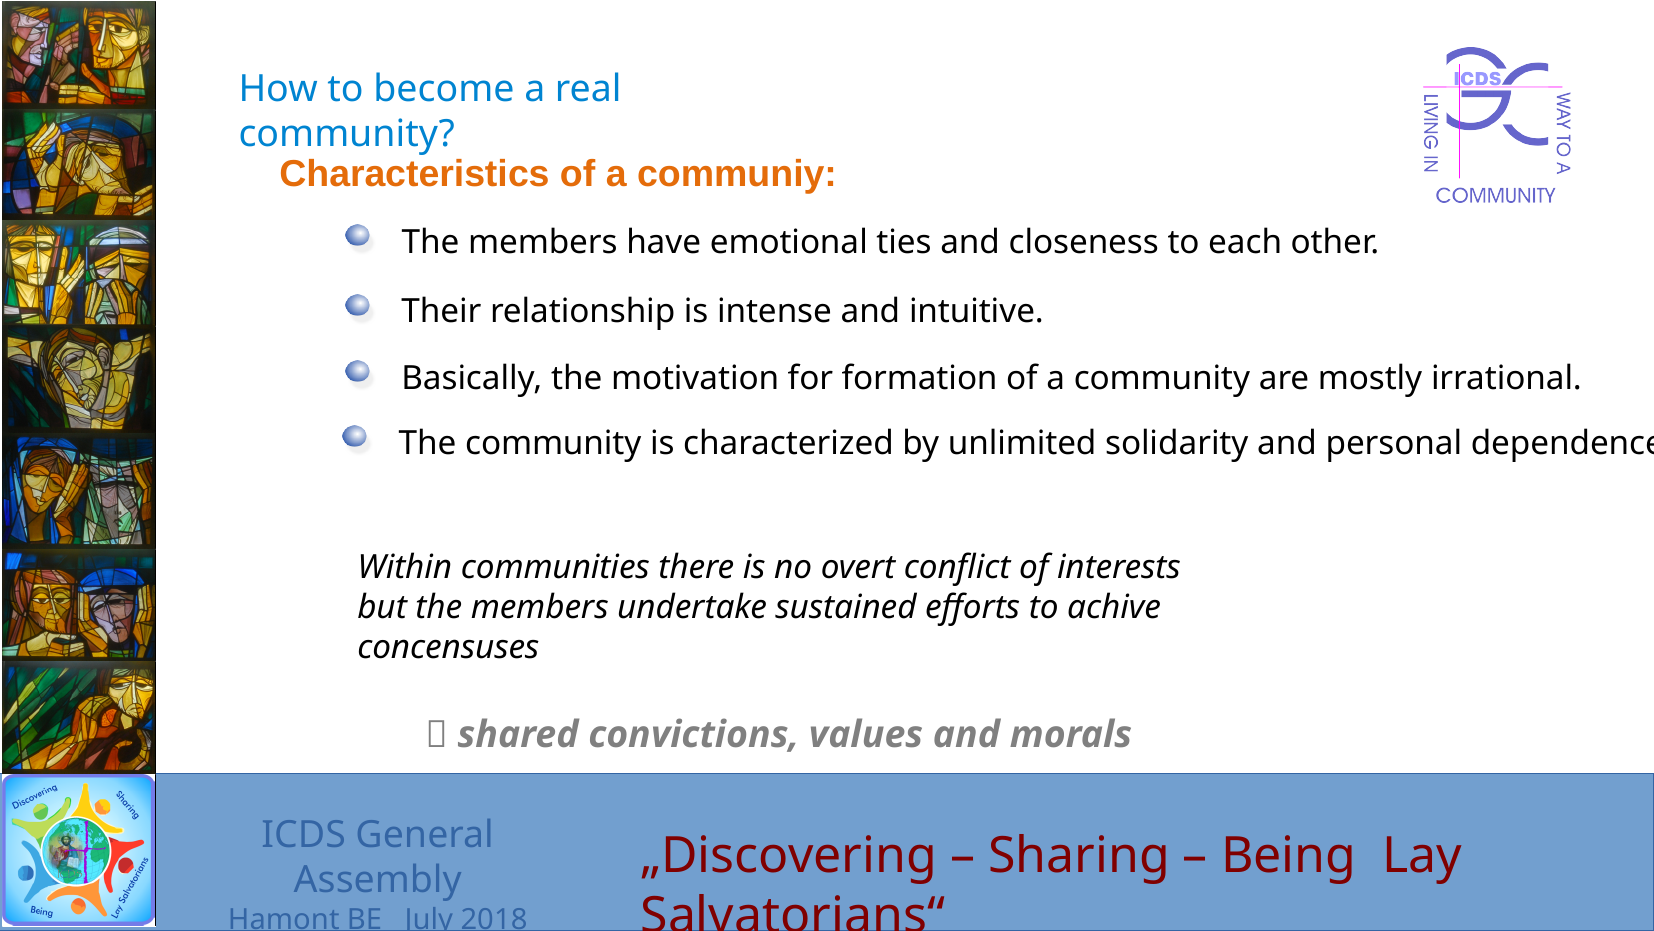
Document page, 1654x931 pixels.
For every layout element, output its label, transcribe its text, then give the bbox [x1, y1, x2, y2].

text_box „Discovering – Sharing – Being Lay Salvatorians“ [625, 814, 1607, 892]
picture [345, 294, 376, 325]
picture [342, 425, 373, 456]
text_box Characteristics of a communiy: [264, 141, 1004, 199]
picture [345, 224, 376, 255]
text_box Within communities there is no overt conflict of interests but the members undertake sustained efforts to achive concensuses  shared convictions, values and morals [342, 537, 1357, 746]
picture [1421, 47, 1583, 203]
picture [0, 0, 158, 930]
text_box Their relationship is intense and intuitive. [345, 289, 1117, 335]
picture [345, 360, 376, 391]
text_box The community is characterized by unlimited solidarity and personal dependence. [342, 421, 1654, 467]
text_box The members have emotional ties and closeness to each other. [330, 212, 1409, 273]
text_box Basically, the motivation for formation of a community are mostly irrational. [345, 356, 1654, 402]
text_box How to become a real community? [223, 56, 733, 118]
